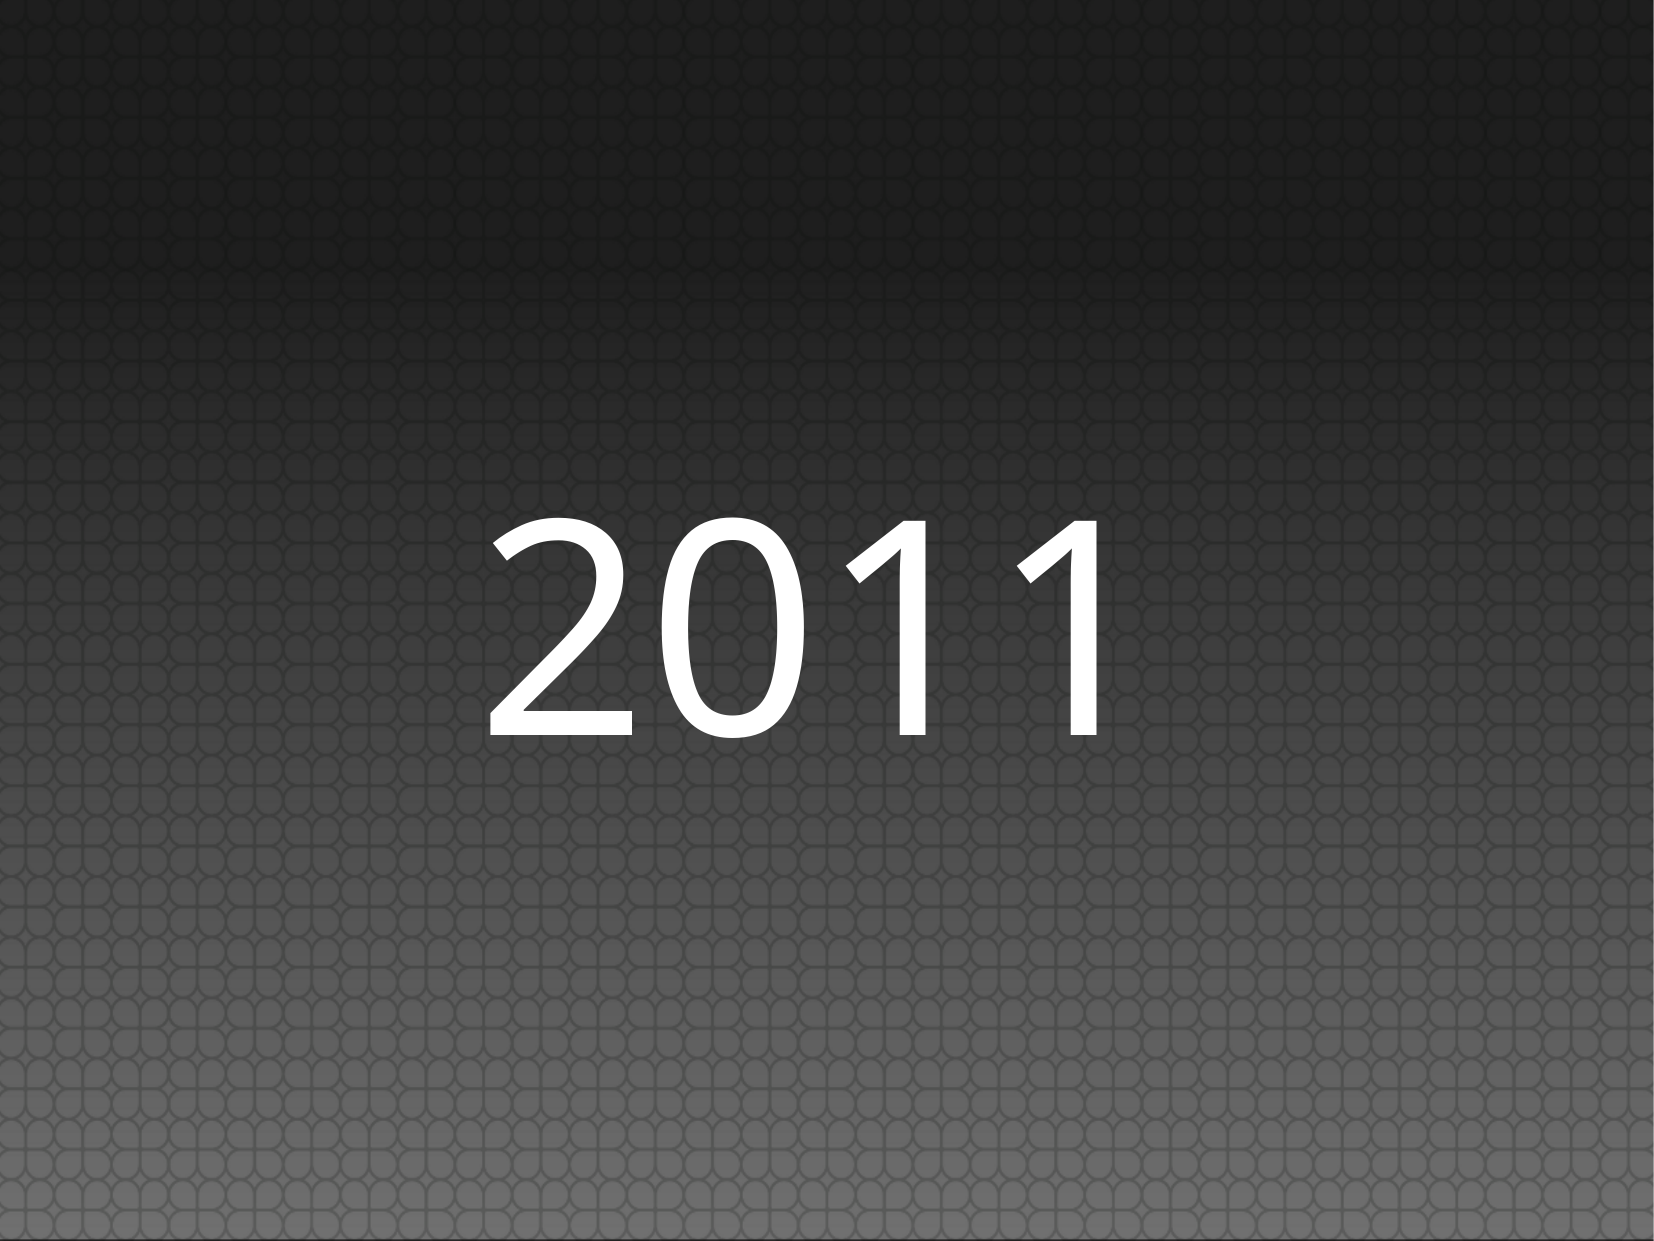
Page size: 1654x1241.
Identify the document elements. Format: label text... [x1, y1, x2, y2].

picture [0, 0, 1654, 1241]
title 2011 [75, 451, 1564, 787]
